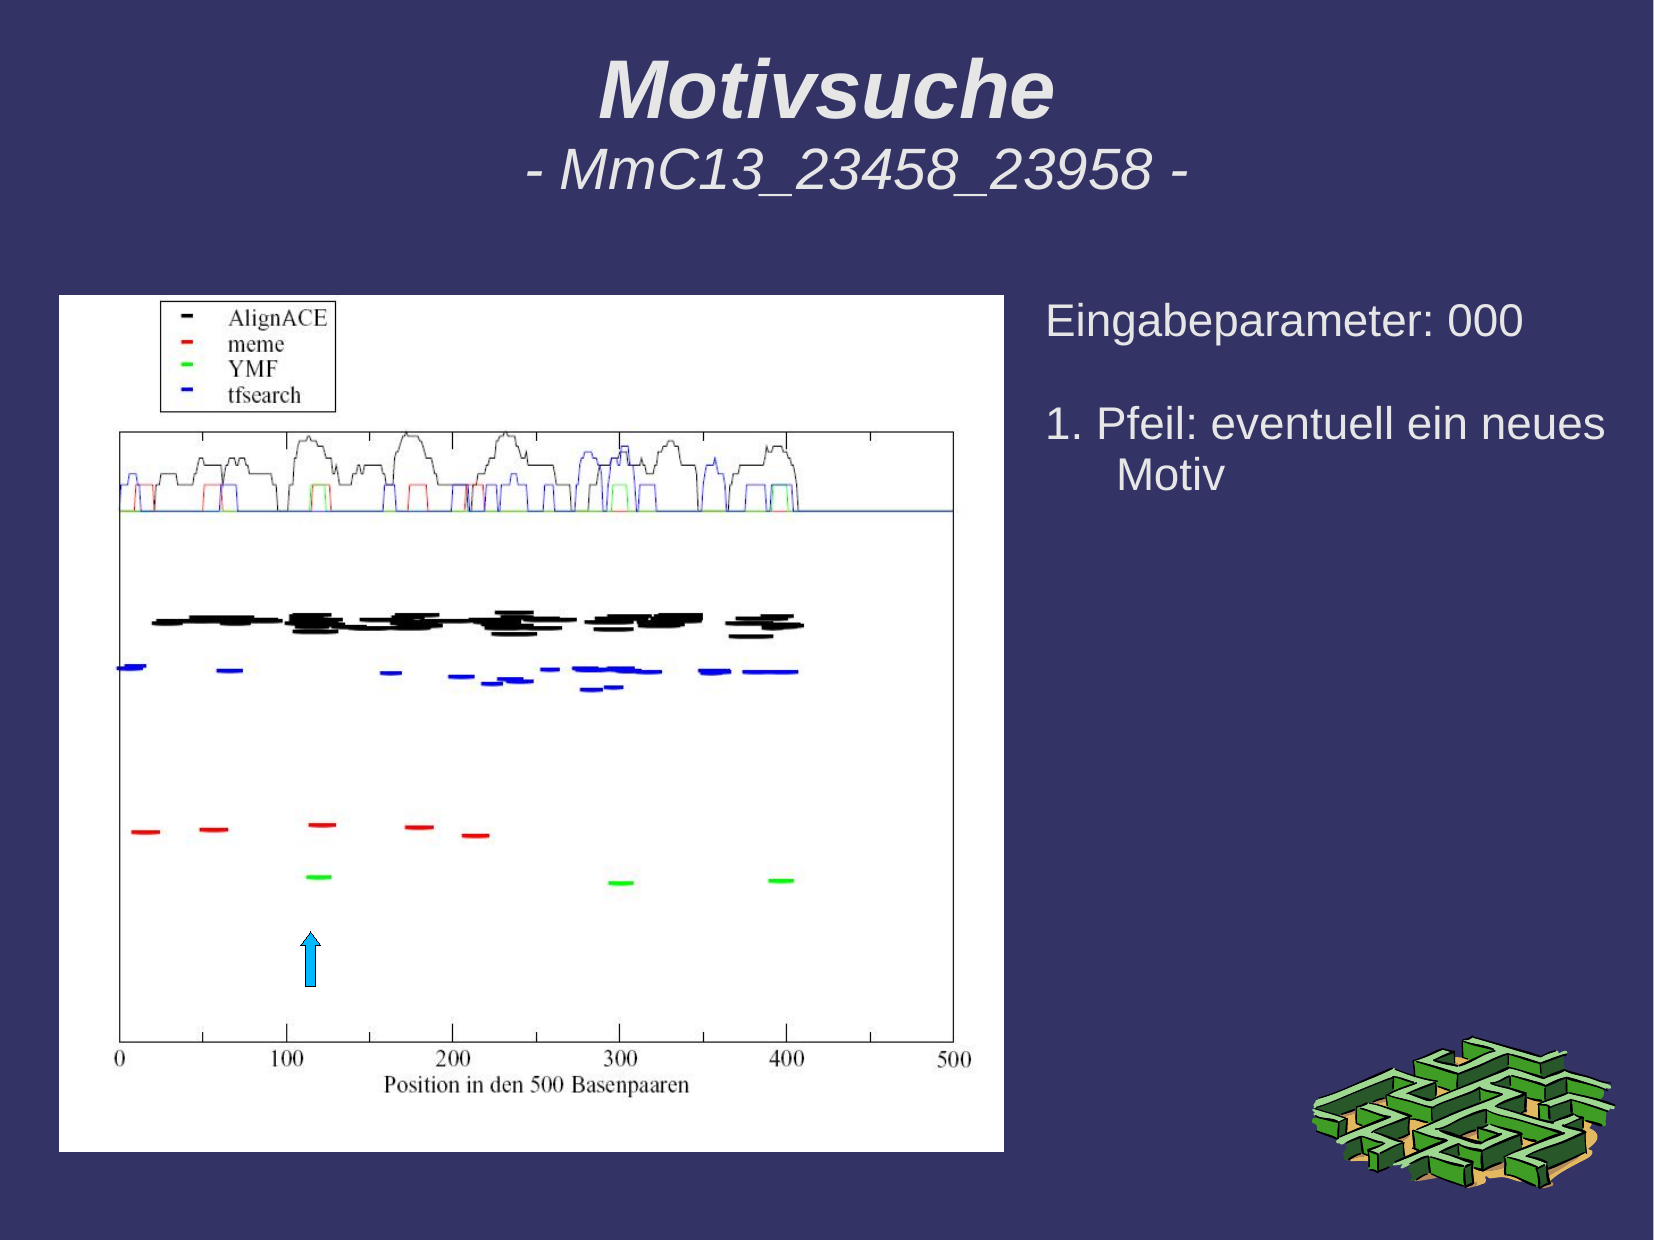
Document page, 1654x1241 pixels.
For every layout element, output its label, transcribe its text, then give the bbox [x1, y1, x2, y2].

picture [59, 295, 1004, 1152]
title Motivsuche - MmC13_23458_23958 - [121, 19, 1534, 227]
list Eingabeparameter: 000 1. Pfeil: eventuell ein neues Motiv [1033, 295, 1625, 1147]
text_box [300, 931, 321, 987]
